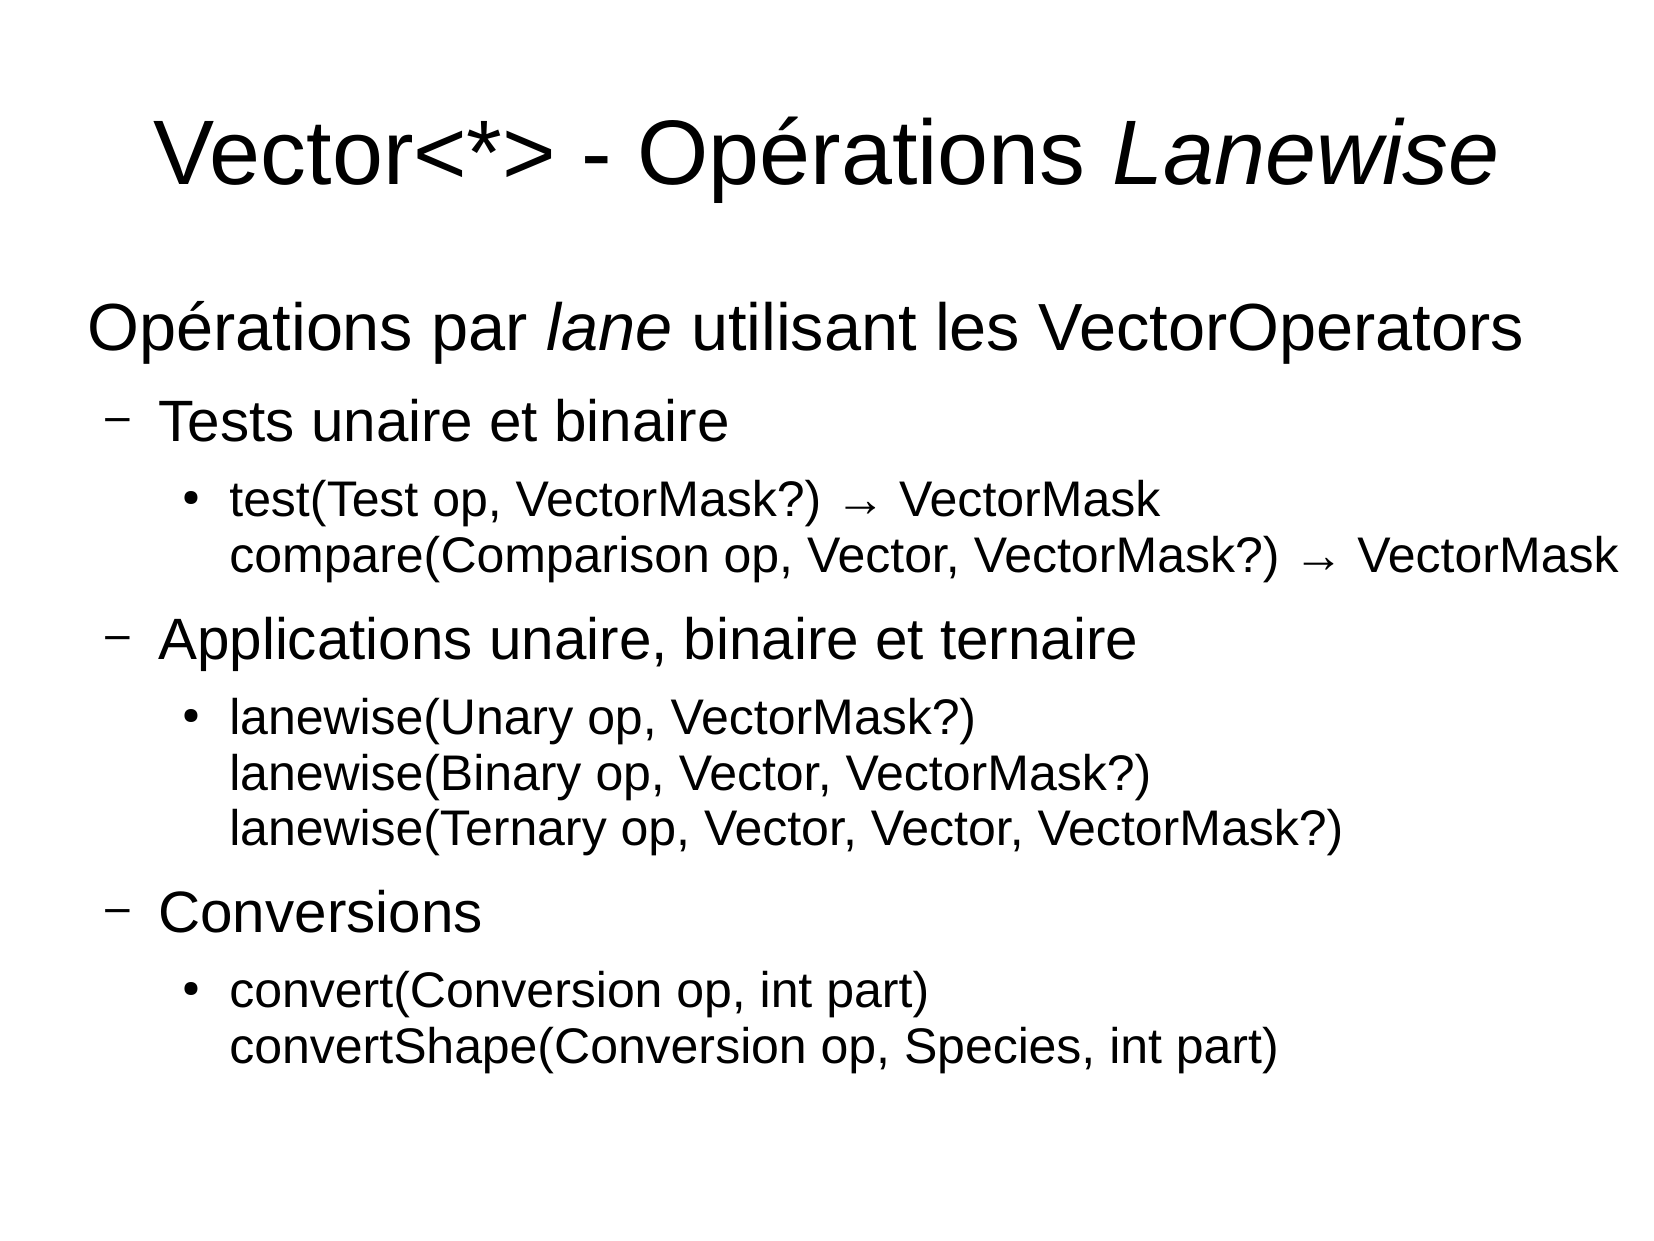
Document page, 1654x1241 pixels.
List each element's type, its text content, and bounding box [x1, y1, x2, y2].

title Vector<*> - Opérations Lanewise [82, 49, 1571, 257]
list Opérations par lane utilisant les VectorOperators Tests unaire et binaire test(Test op, VectorMask?) → VectorMask compare(Comparison op, Vector, VectorMask?) → VectorMask Applications unaire, binaire et ternaire lanewise(Unary op, VectorMask?) lanewise(Binary op, Vector, VectorMask?) lanewise(Ternary op, Vector, Vector, VectorMask?) Conversions convert(Conversion op, int part) convertShape(Conversion op, Species, int part) [16, 290, 1637, 1171]
